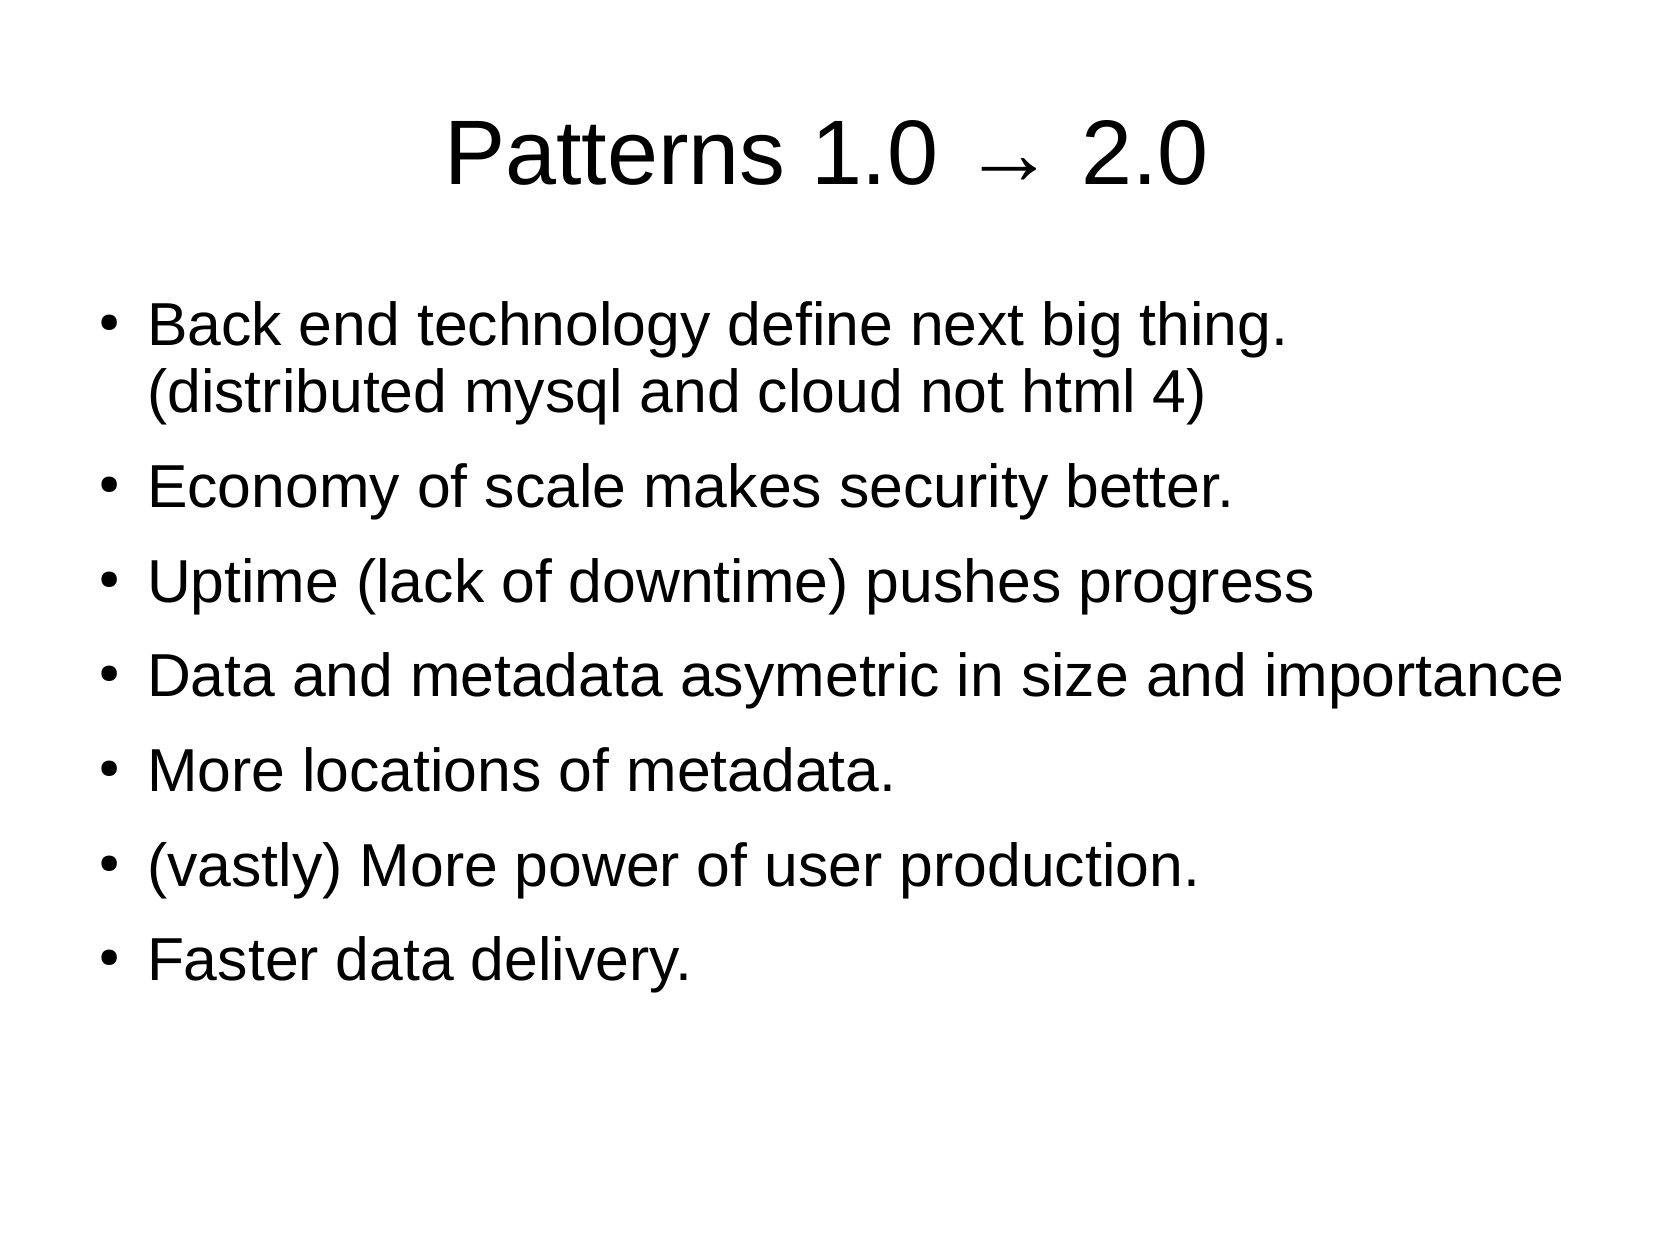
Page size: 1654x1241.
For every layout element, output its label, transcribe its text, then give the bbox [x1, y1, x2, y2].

list Back end technology define next big thing. (distributed mysql and cloud not html 4) Economy of scale makes security better. Uptime (lack of downtime) pushes progress Data and metadata asymetric in size and importance More locations of metadata. (vastly) More power of user production. Faster data delivery. [82, 290, 1571, 1010]
title Patterns 1.0 → 2.0 [82, 49, 1571, 257]
